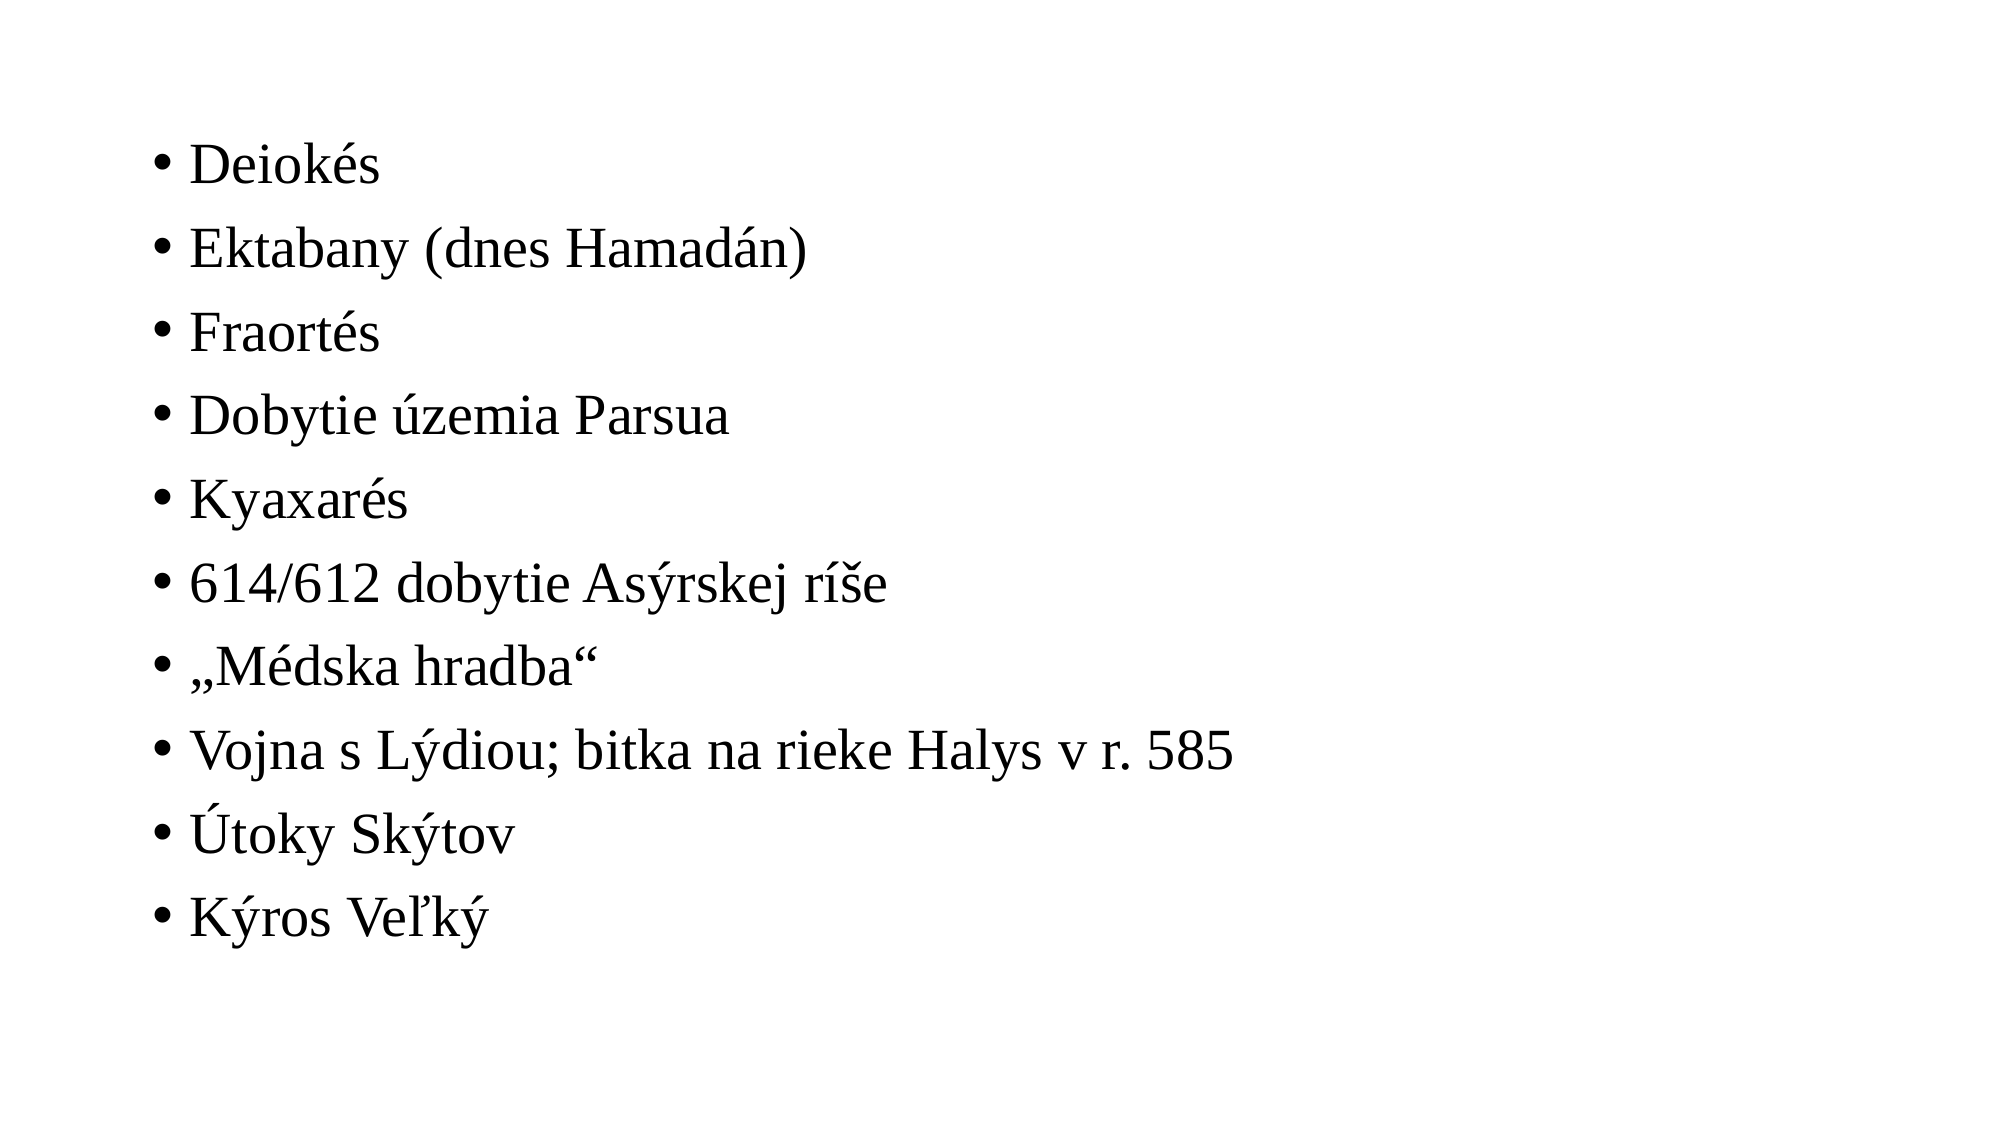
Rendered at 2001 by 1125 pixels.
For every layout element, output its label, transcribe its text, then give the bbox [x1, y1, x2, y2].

list Deiokés Ektabany (dnes Hamadán) Fraortés Dobytie územia Parsua Kyaxarés 614/612 dobytie Asýrskej ríše „Médska hradba“ Vojna s Lýdiou; bitka na rieke Halys v r. 585 Útoky Skýtov Kýros Veľký [137, 126, 1863, 1014]
